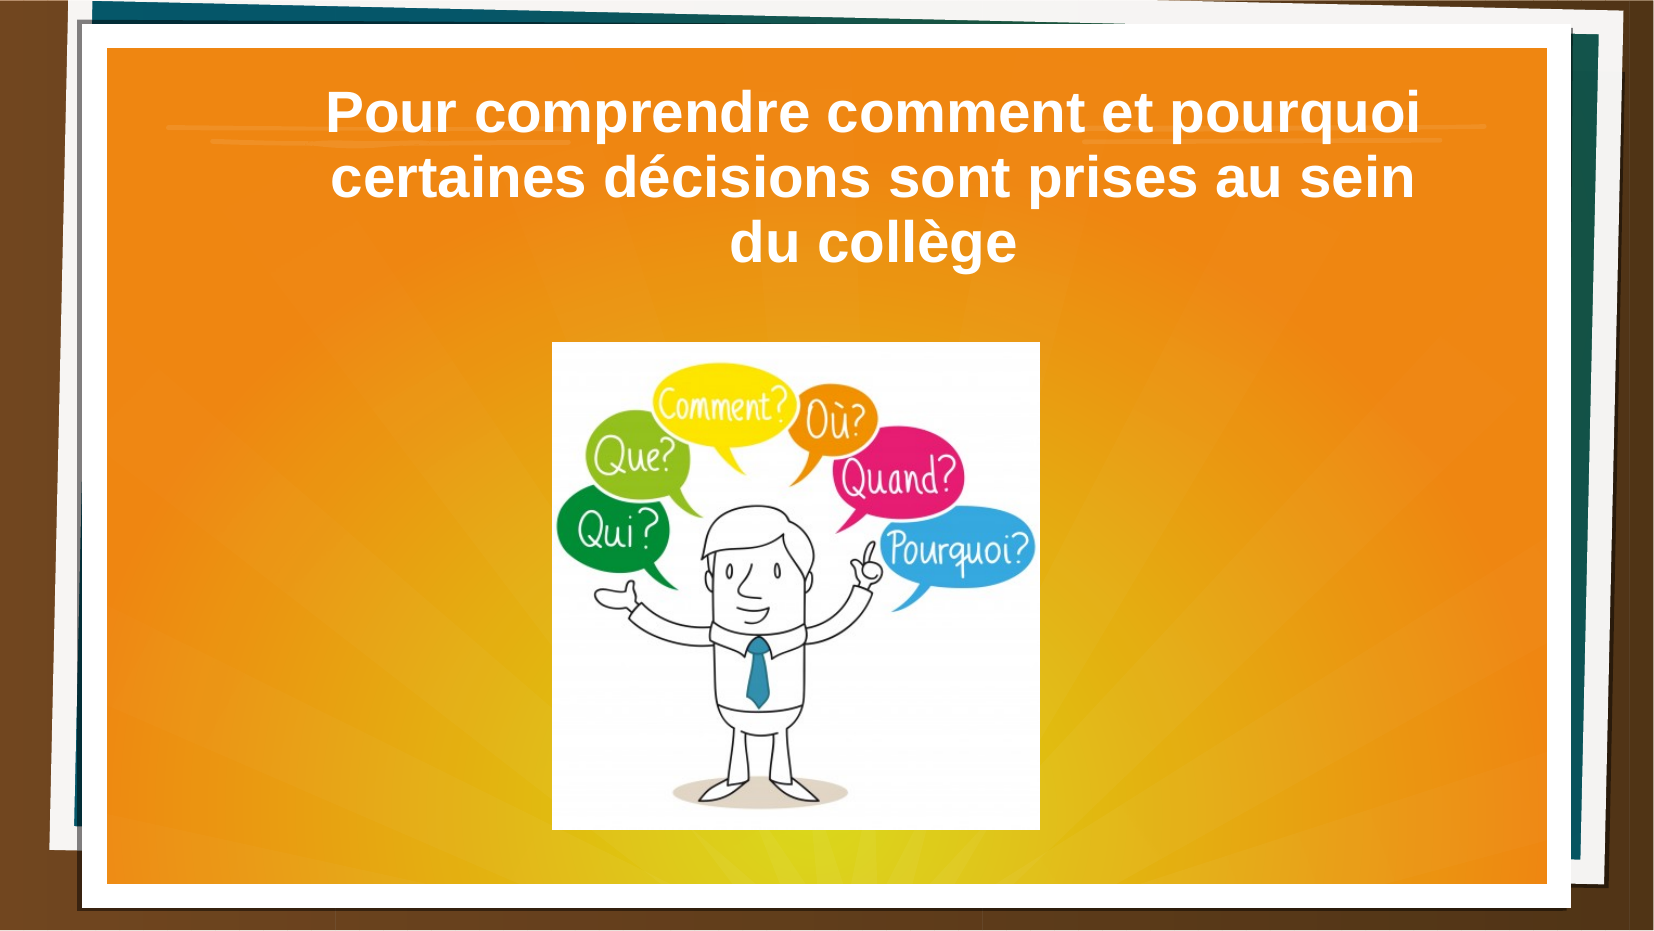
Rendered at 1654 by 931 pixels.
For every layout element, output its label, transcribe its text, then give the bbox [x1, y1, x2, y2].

picture [552, 342, 1040, 830]
title Pour comprendre comment et pourquoi certaines décisions sont prises au sein du collège [307, 35, 1441, 319]
